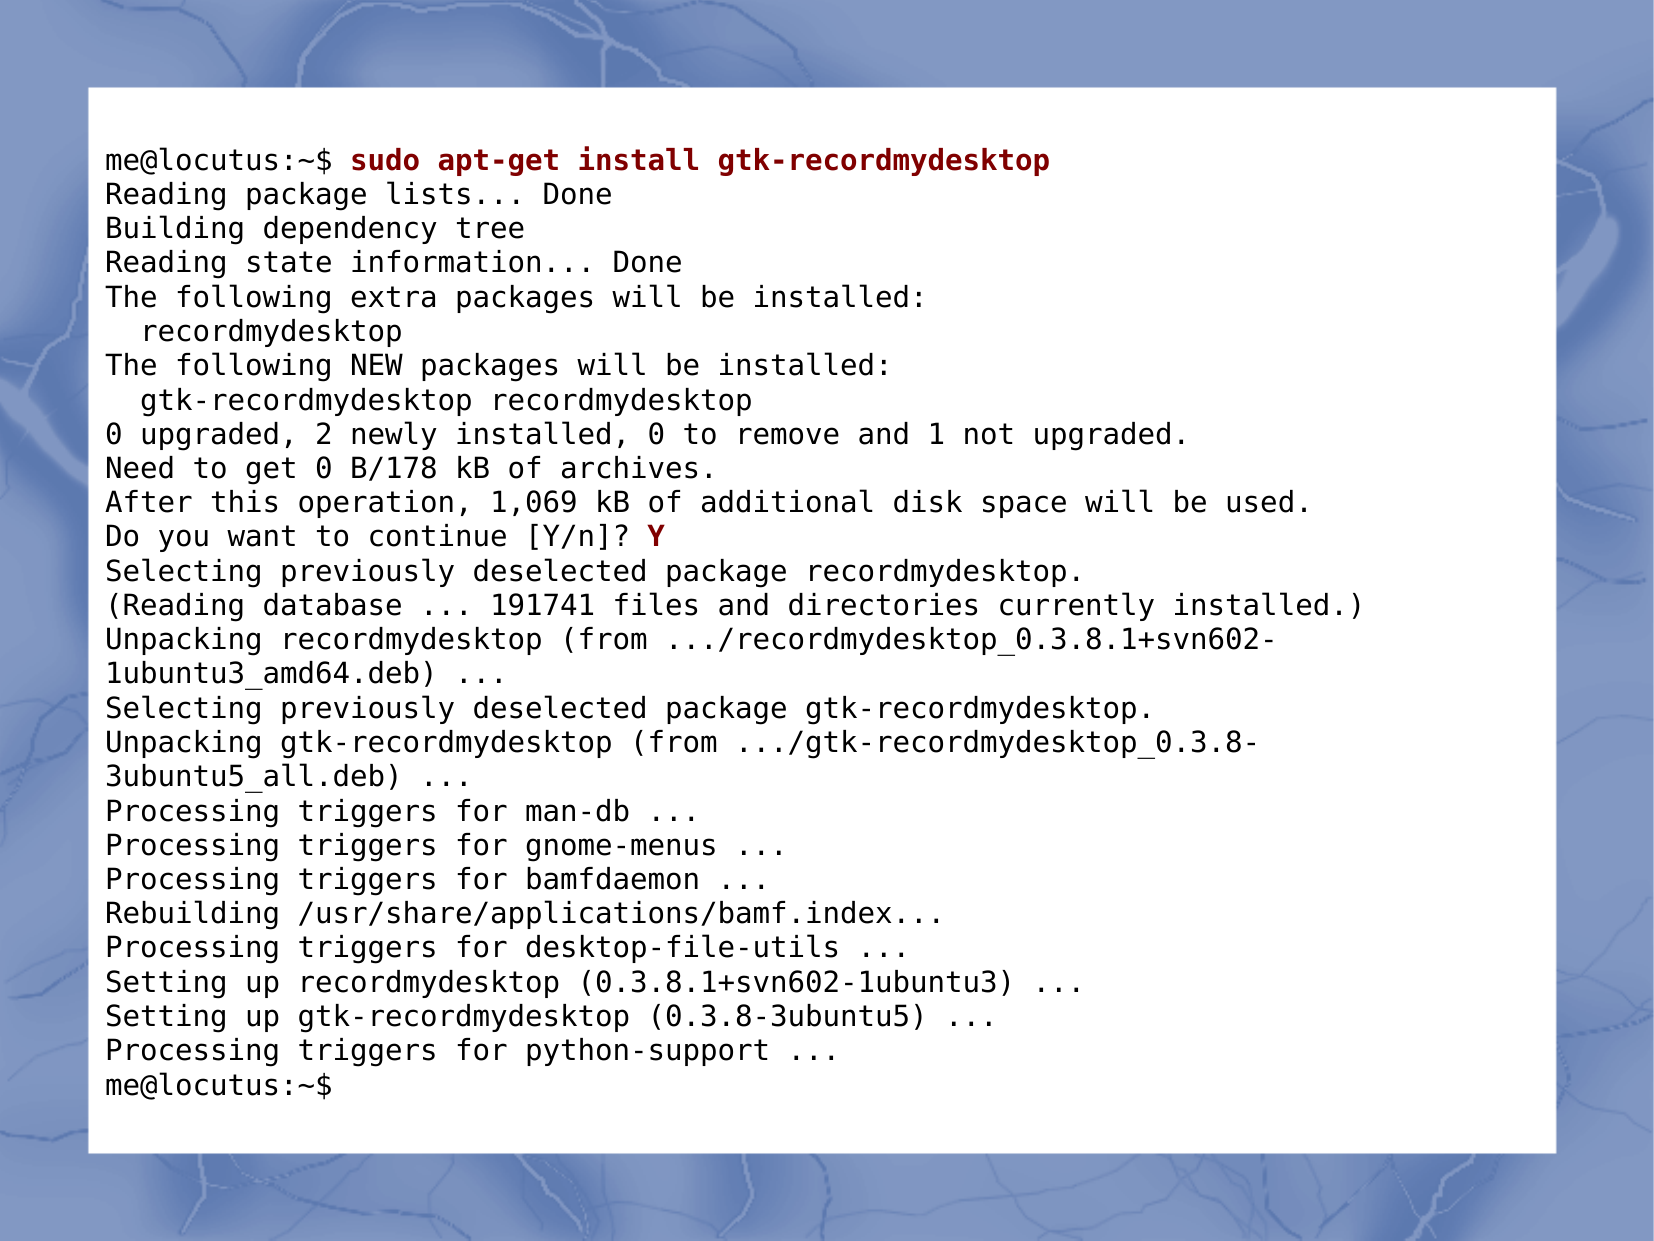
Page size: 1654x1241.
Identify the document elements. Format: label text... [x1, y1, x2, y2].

title me@locutus:~$ sudo apt-get install gtk-recordmydesktop Reading package lists... Done Building dependency tree Reading state information... Done The following extra packages will be installed: recordmydesktop The following NEW packages will be installed: gtk-recordmydesktop recordmydesktop 0 upgraded, 2 newly installed, 0 to remove and 1 not upgraded. Need to get 0 B/178 kB of archives. After this operation, 1,069 kB of additional disk space will be used. Do you want to continue [Y/n]? Y Selecting previously deselected package recordmydesktop. (Reading database ... 191741 files and directories currently installed.) Unpacking recordmydesktop (from .../recordmydesktop_0.3.8.1+svn602-1ubuntu3_amd64.deb) ... Selecting previously deselected package gtk-recordmydesktop. Unpacking gtk-recordmydesktop (from .../gtk-recordmydesktop_0.3.8-3ubuntu5_all.deb) ... Processing triggers for man-db ... Processing triggers for gnome-menus ... Processing triggers for bamfdaemon ... Rebuilding /usr/share/applications/bamf.index... Processing triggers for desktop-file-utils ... Setting up recordmydesktop (0.3.8.1+svn602-1ubuntu3) ... Setting up gtk-recordmydesktop (0.3.8-3ubuntu5) ... Processing triggers for python-support ... me@locutus:~$ [105, 105, 1523, 1141]
picture [0, 0, 1654, 1241]
